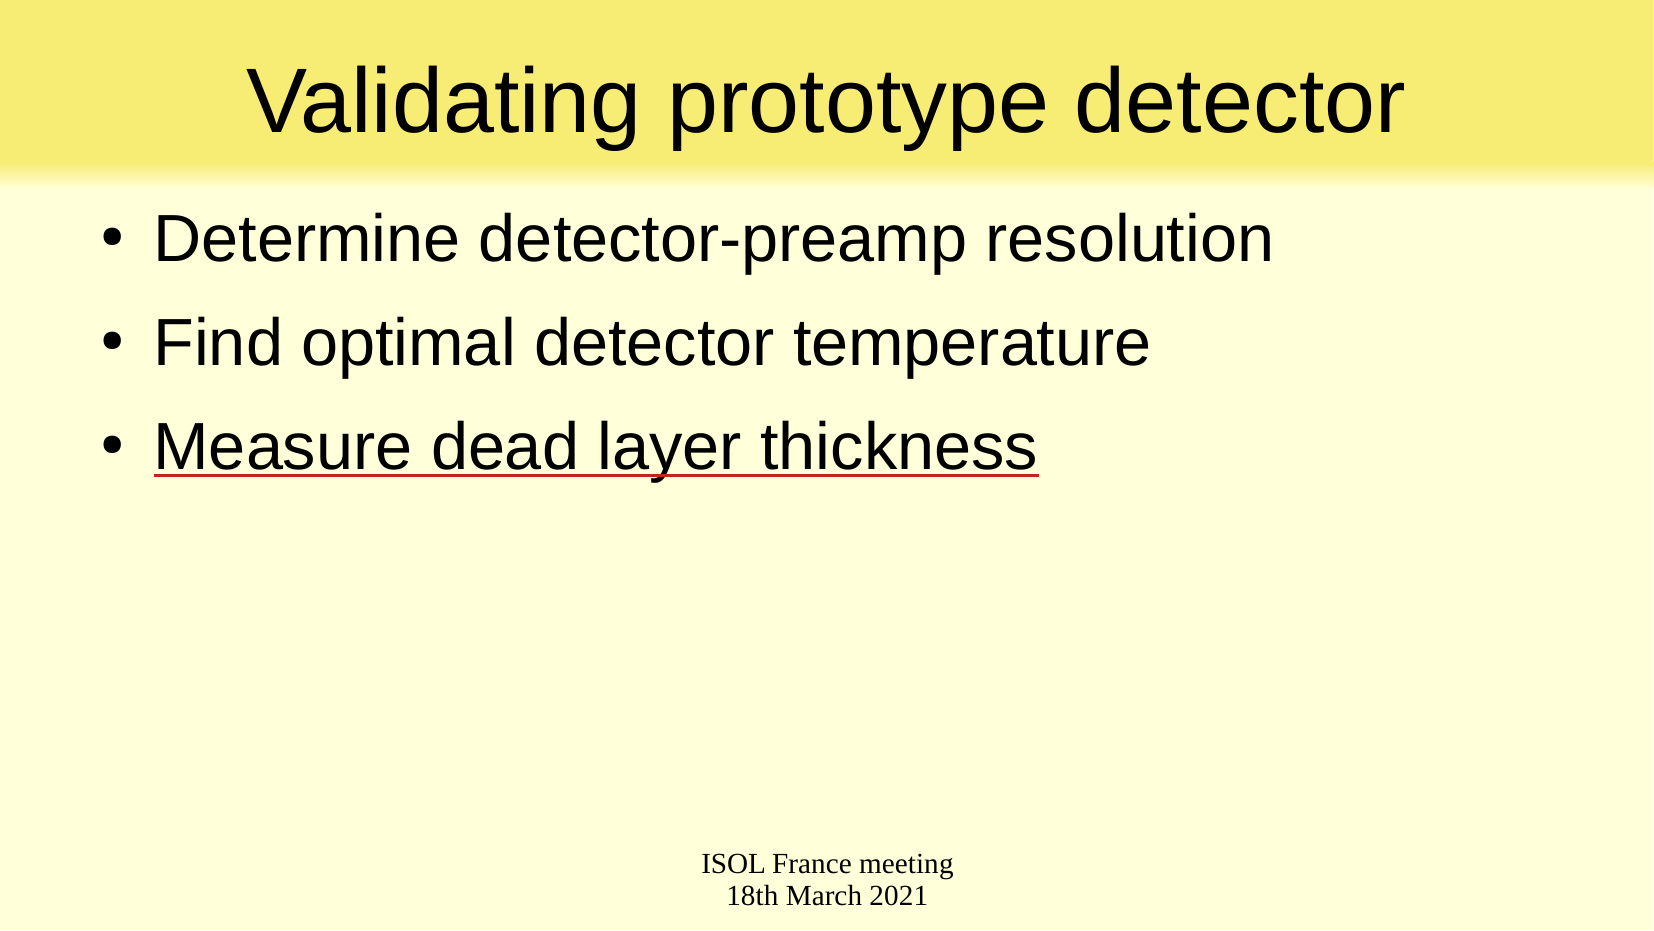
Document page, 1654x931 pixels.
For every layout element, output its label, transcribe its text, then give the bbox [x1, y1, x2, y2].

title Validating prototype detector [82, 37, 1571, 166]
list Determine detector-preamp resolution Find optimal detector temperature Measure dead layer thickness [82, 200, 1571, 804]
